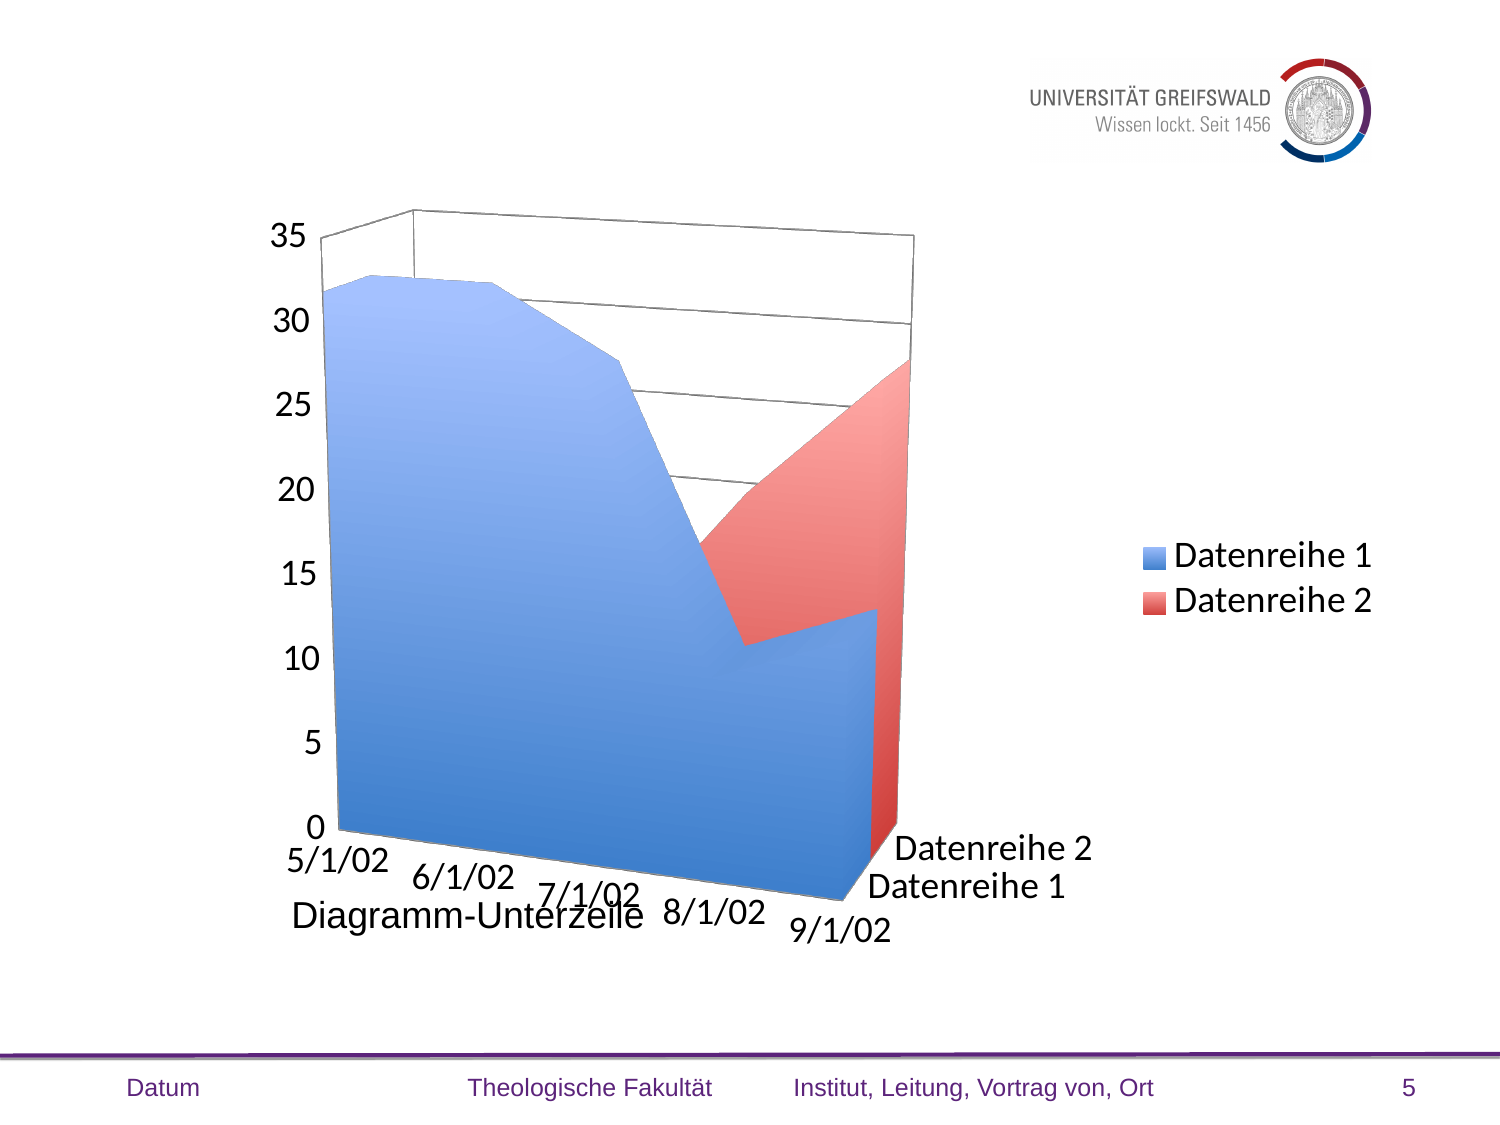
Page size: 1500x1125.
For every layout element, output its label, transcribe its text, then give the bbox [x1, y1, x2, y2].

text_box Diagramm-Unterzeile [276, 883, 1193, 944]
chart [231, 194, 1398, 968]
picture [1030, 58, 1372, 163]
